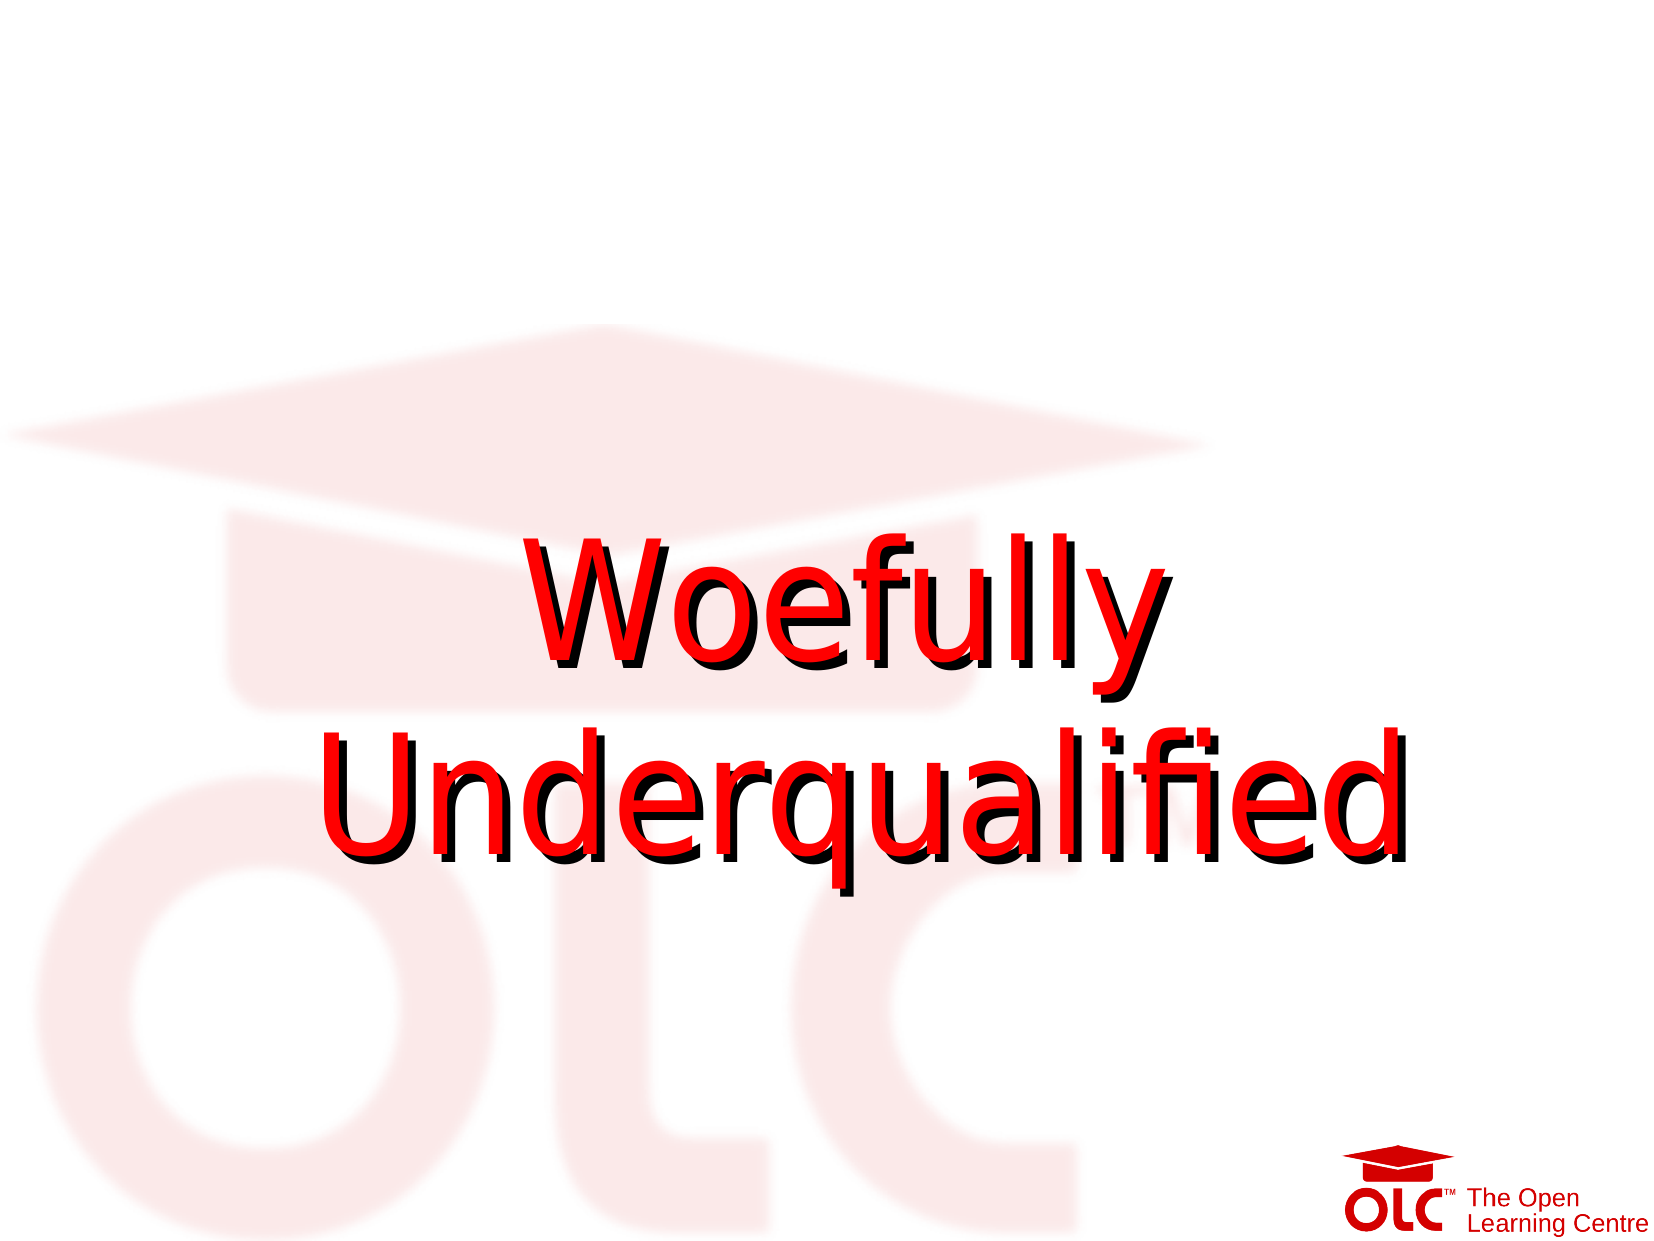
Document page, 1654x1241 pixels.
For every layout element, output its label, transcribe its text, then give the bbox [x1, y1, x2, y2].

subtitle Woefully Underqualified [82, 297, 1571, 1102]
picture [0, 324, 1219, 1241]
picture [1341, 1145, 1648, 1237]
